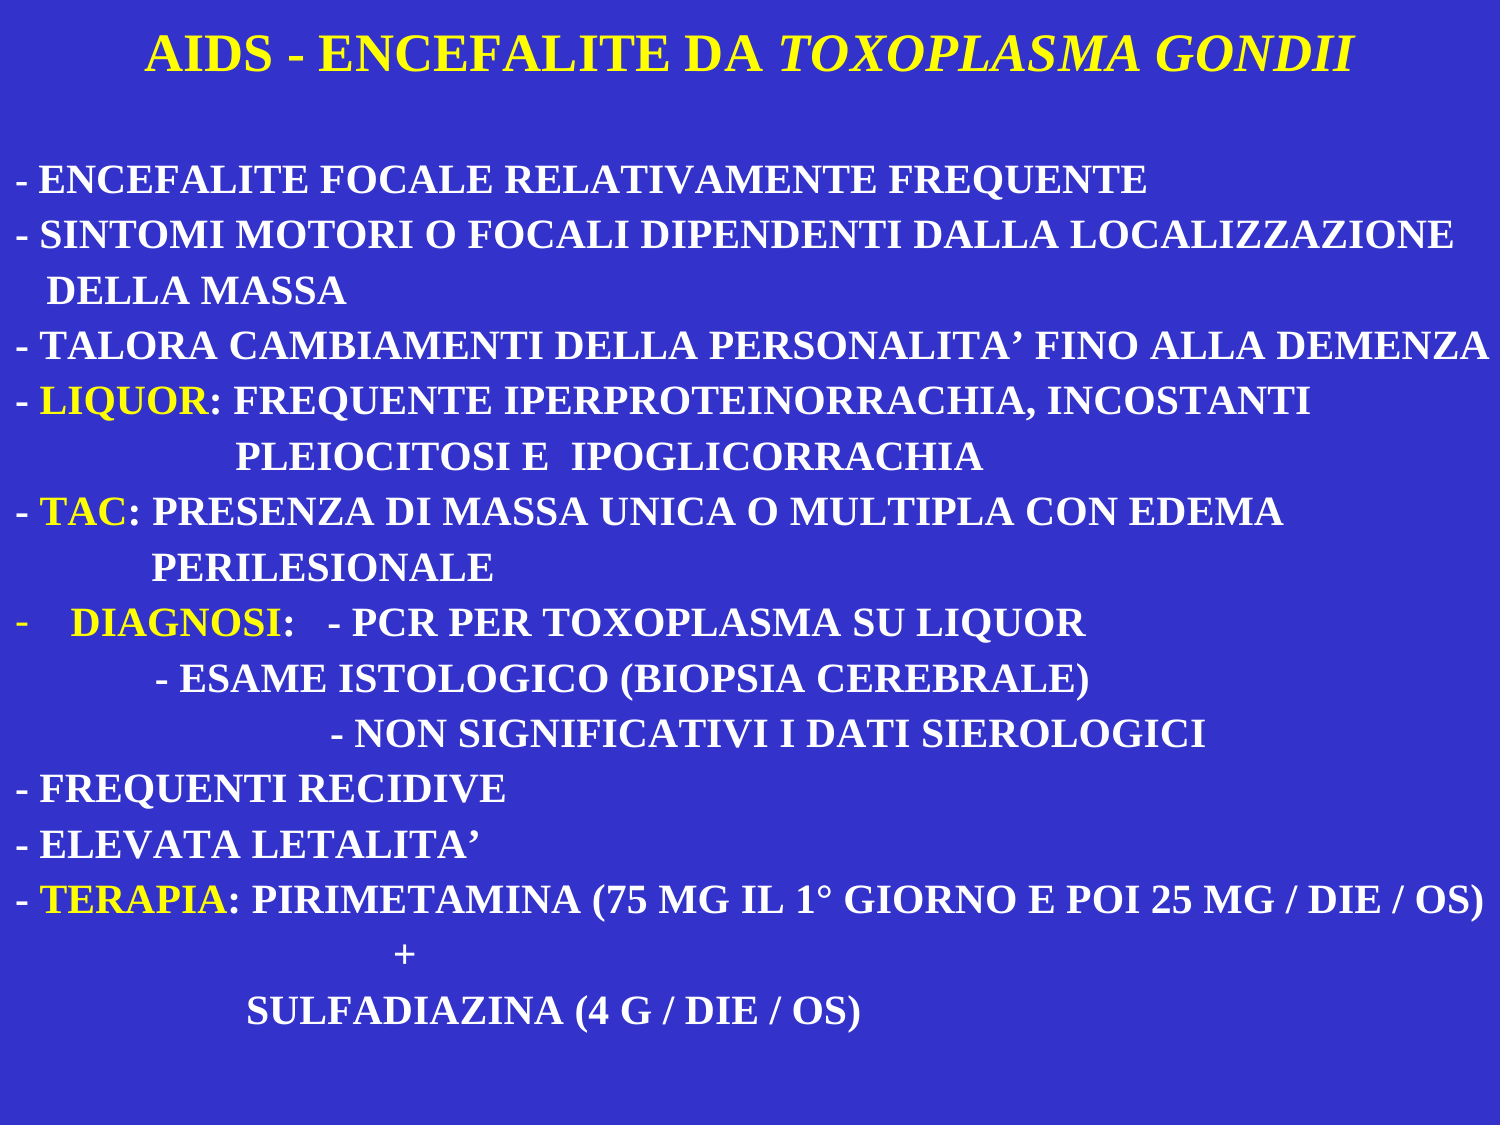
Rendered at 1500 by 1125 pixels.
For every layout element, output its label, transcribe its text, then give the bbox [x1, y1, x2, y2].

text_box AIDS - ENCEFALITE DA TOXOPLASMA GONDII [112, 0, 1388, 149]
text_box - ENCEFALITE FOCALE RELATIVAMENTE FREQUENTE - SINTOMI MOTORI O FOCALI DIPENDENTI DALLA LOCALIZZAZIONE DELLA MASSA - TALORA CAMBIAMENTI DELLA PERSONALITA’ FINO ALLA DEMENZA - LIQUOR: FREQUENTE IPERPROTEINORRACHIA, INCOSTANTI PLEIOCITOSI E IPOGLICORRACHIA - TAC: PRESENZA DI MASSA UNICA O MULTIPLA CON EDEMA PERILESIONALE DIAGNOSI: - PCR PER TOXOPLASMA SU LIQUOR - ESAME ISTOLOGICO (BIOPSIA CEREBRALE) - NON SIGNIFICATIVI I DATI SIEROLOGICI - FREQUENTI RECIDIVE - ELEVATA LETALITA’ - TERAPIA: PIRIMETAMINA (75 MG IL 1° GIORNO E POI 25 MG / DIE / OS) + SULFADIAZINA (4 G / DIE / OS) [0, 149, 1500, 1041]
